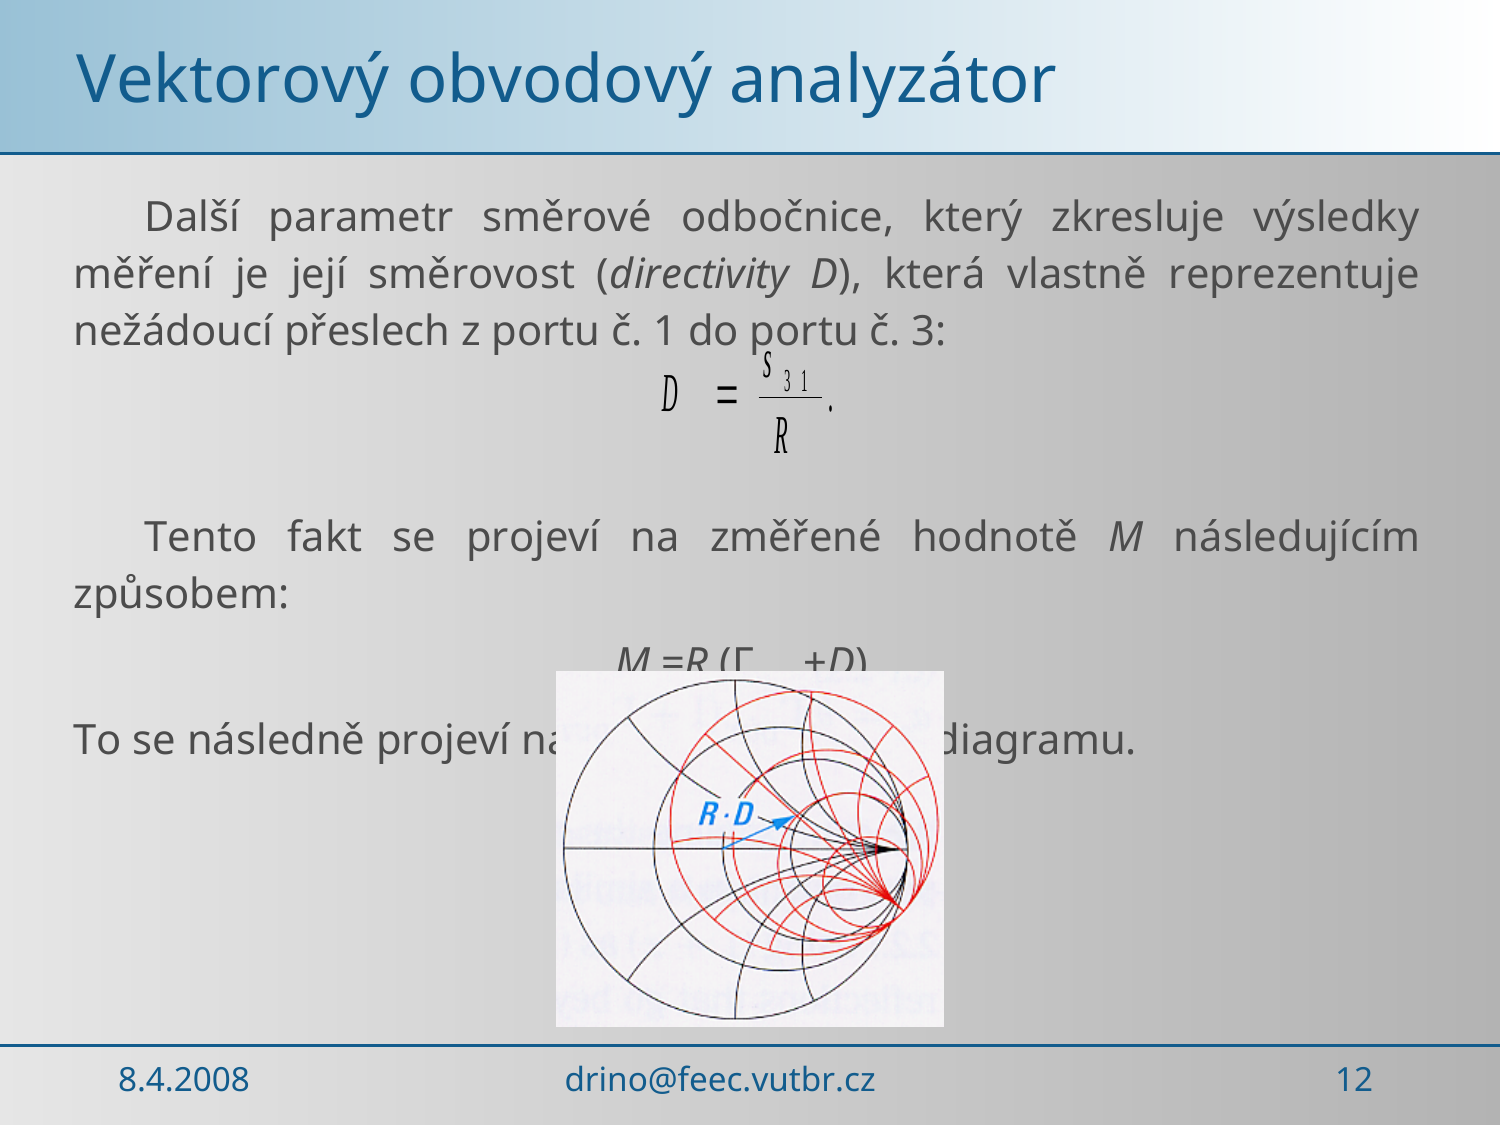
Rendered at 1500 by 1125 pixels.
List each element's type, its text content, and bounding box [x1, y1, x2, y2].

text_box Další parametr směrové odbočnice, který zkresluje výsledky měření je její směrovost (directivity D), která vlastně reprezentuje nežádoucí přeslech z portu č. 1 do portu č. 3: Tento fakt se projeví na změřené hodnotě M následujícím způsobem: M =R (ΓDUT+D). To se následně projeví na posunutí Smitova diagramu. [59, 178, 1442, 775]
text_box <číslo> [1075, 1049, 1388, 1125]
title Vektorový obvodový analyzátor [0, 0, 1500, 152]
text_box 8.4.2008 [103, 1049, 432, 1125]
text_box drino@feec.vutbr.cz [454, 1049, 987, 1125]
picture [651, 324, 849, 466]
picture [556, 671, 944, 1027]
